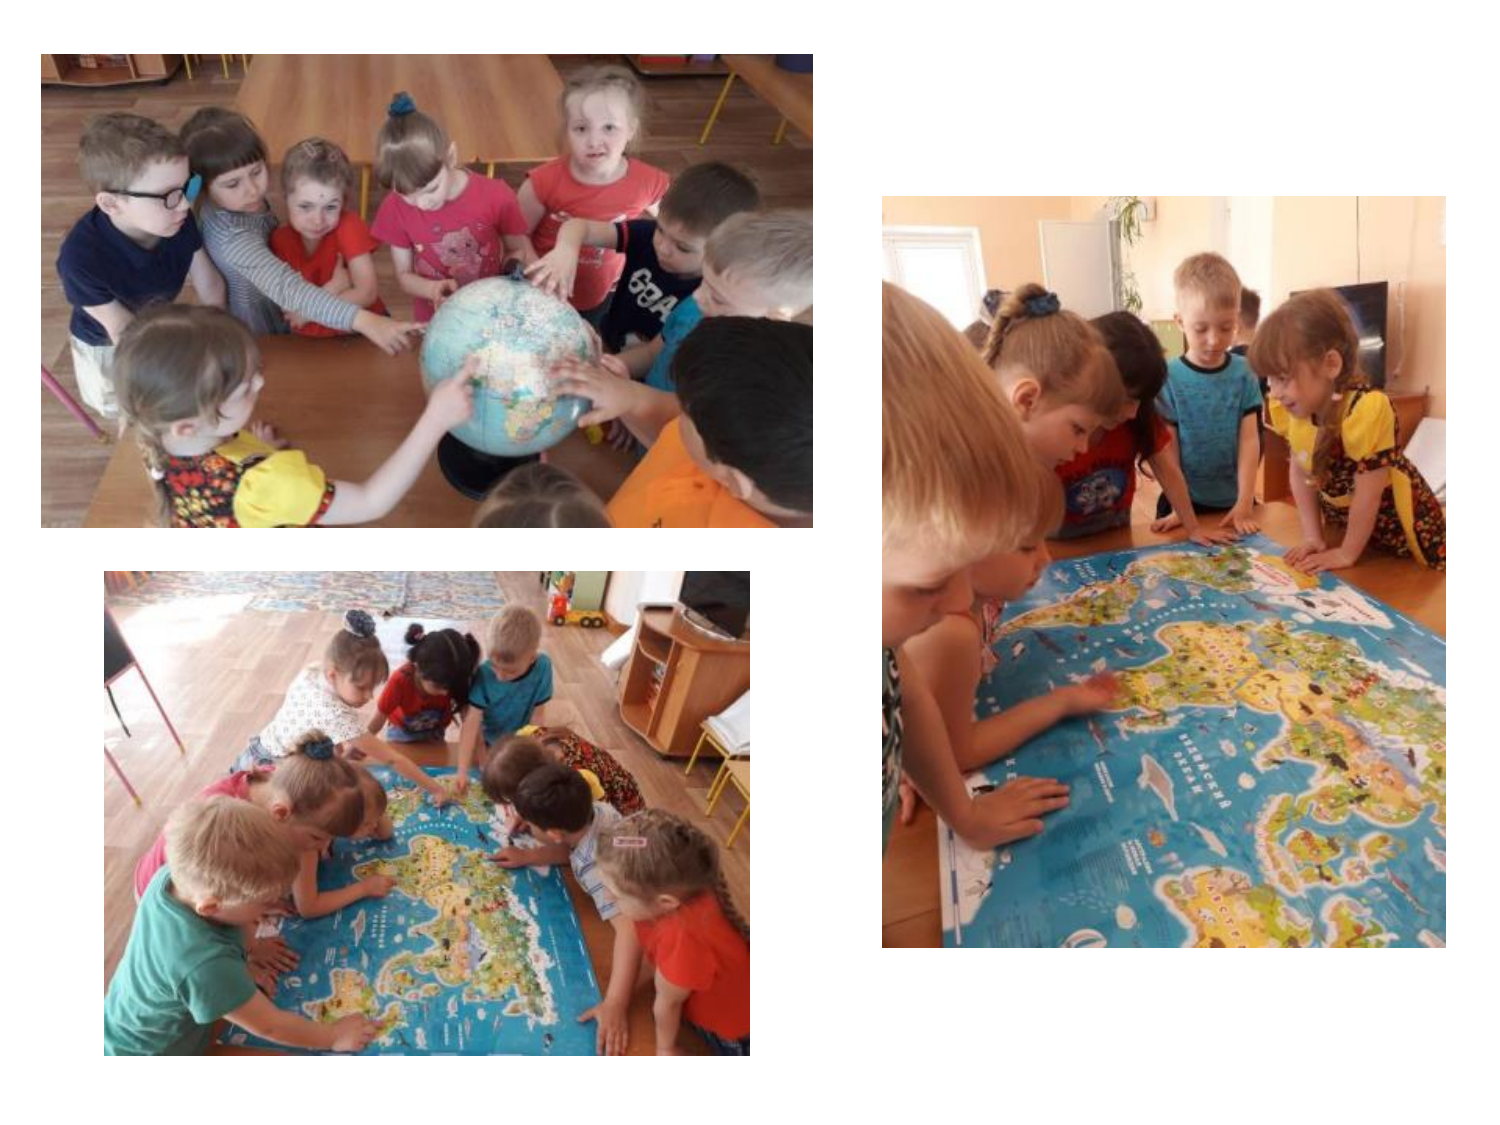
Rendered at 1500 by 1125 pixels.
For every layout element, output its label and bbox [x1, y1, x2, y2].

picture [882, 196, 1446, 948]
picture [104, 572, 750, 1056]
picture [41, 54, 813, 528]
